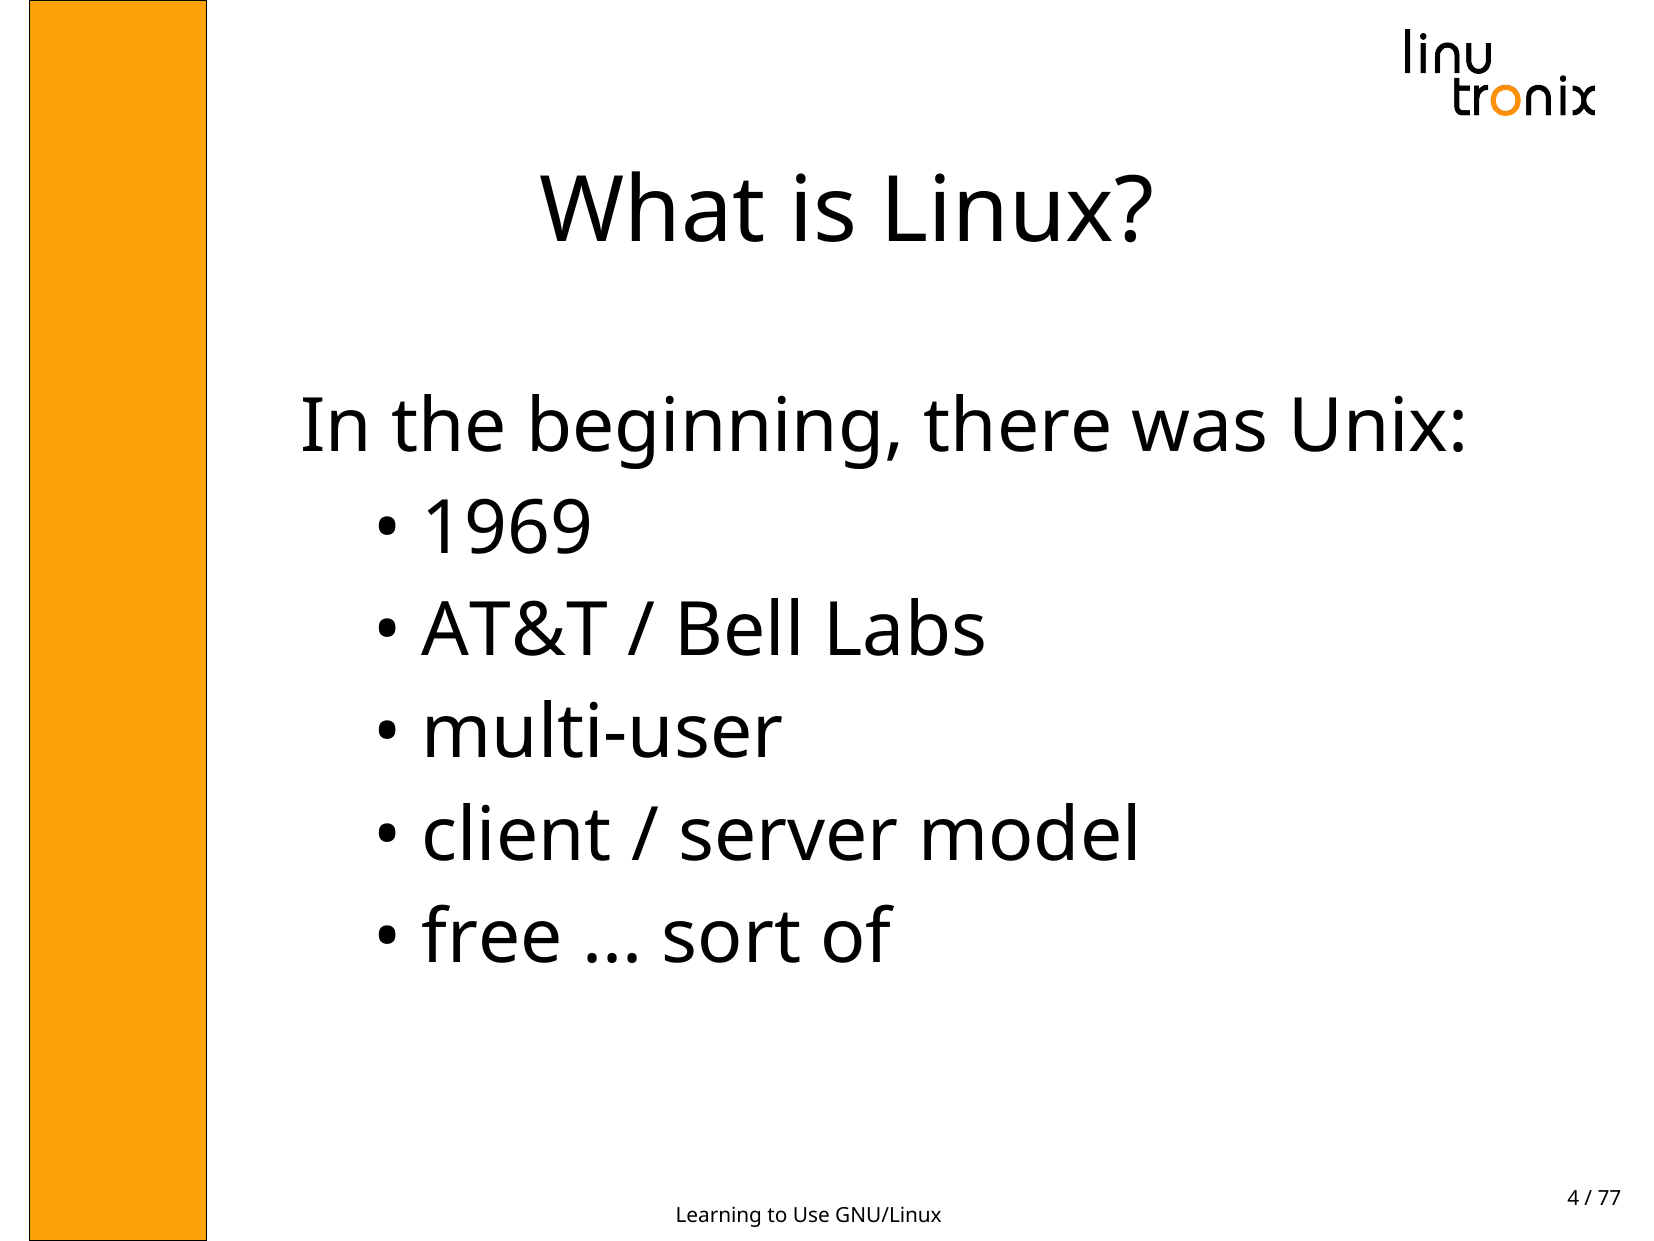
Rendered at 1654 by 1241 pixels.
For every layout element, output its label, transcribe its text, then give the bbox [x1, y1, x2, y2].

picture [1405, 29, 1595, 116]
text_box What is Linux? [539, 143, 1209, 263]
text_box In the beginning, there was Unix: • 1969 • AT&T / Bell Labs • multi-user • client / server model • free ... sort of [300, 370, 1546, 956]
